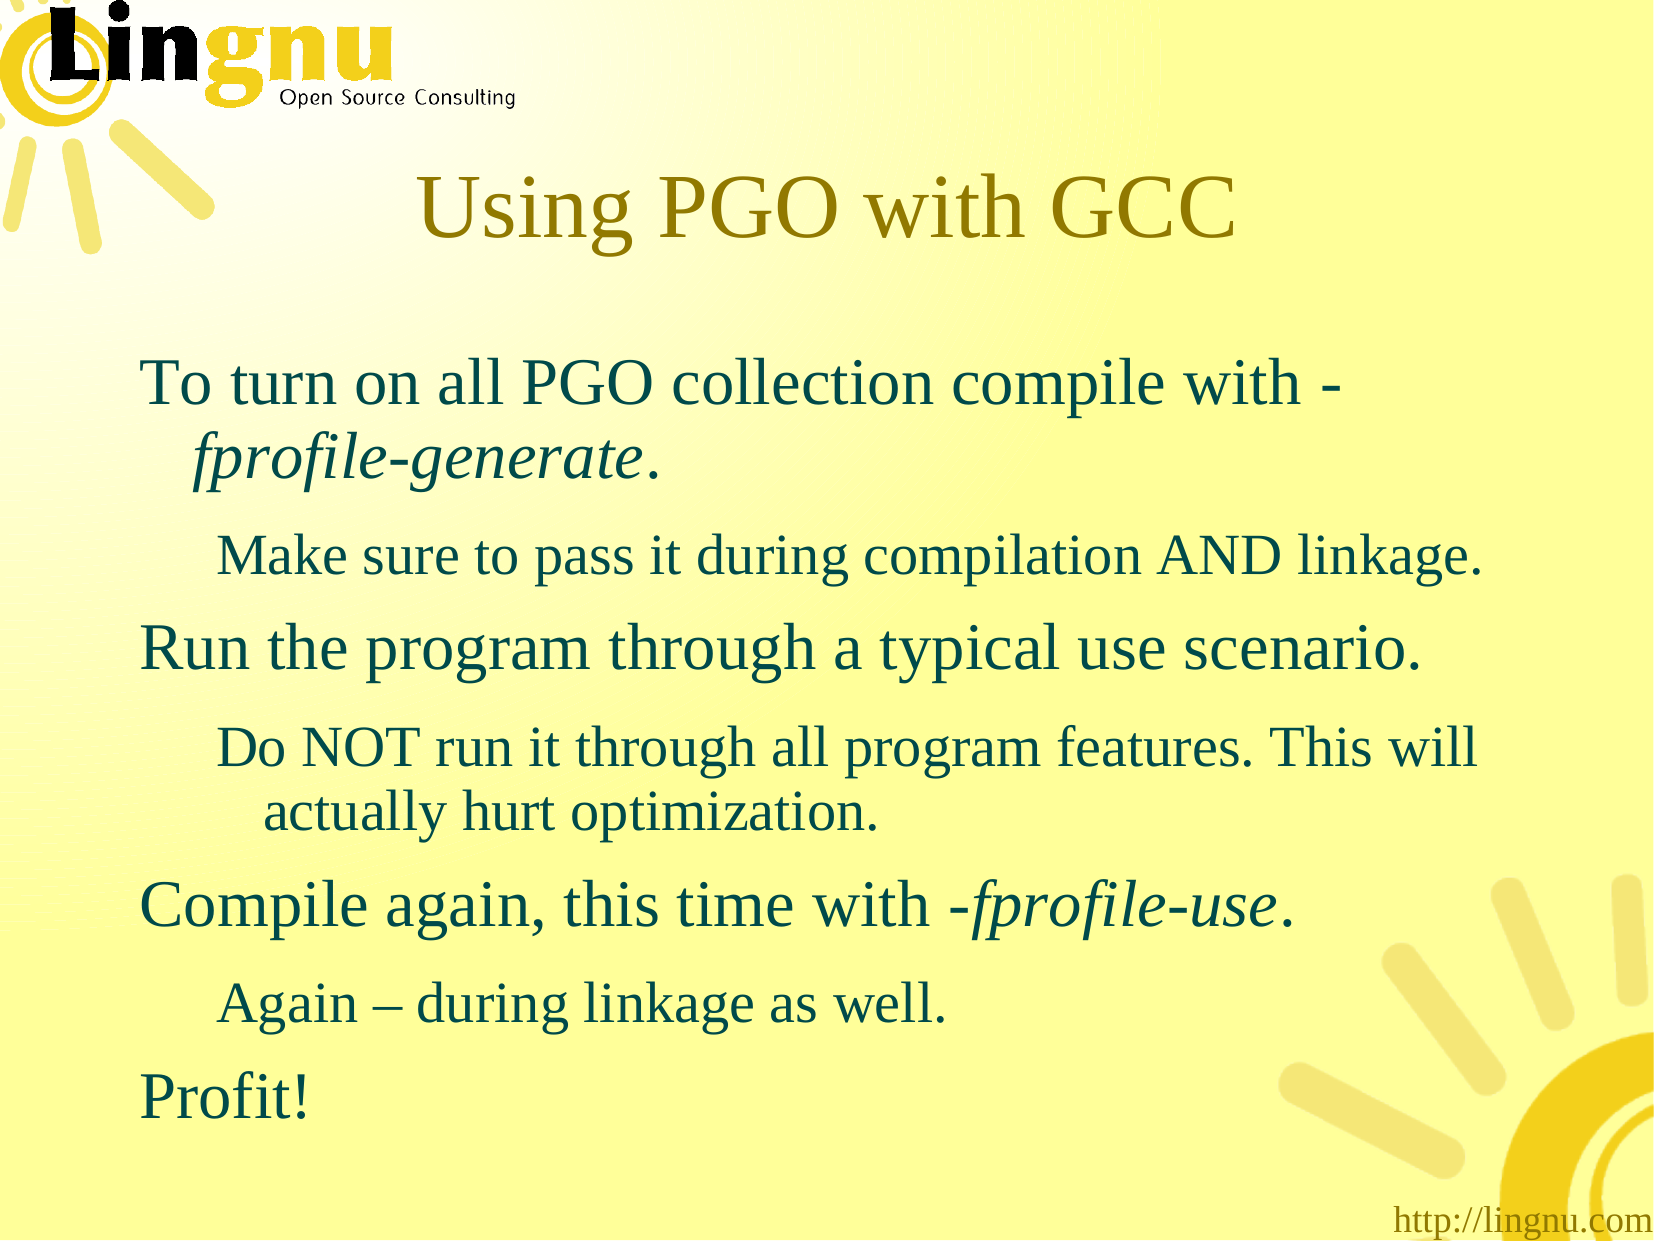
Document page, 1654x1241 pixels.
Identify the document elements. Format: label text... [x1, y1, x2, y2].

title Using PGO with GCC [121, 102, 1534, 311]
list To turn on all PGO collection compile with -fprofile-generate. Make sure to pass it during compilation AND linkage. Run the program through a typical use scenario. Do NOT run it through all program features. This will actually hurt optimization. Compile again, this time with -fprofile-use. Again – during linkage as well. Profit! [121, 344, 1534, 1133]
picture [1256, 871, 1654, 1241]
picture [0, 0, 516, 256]
